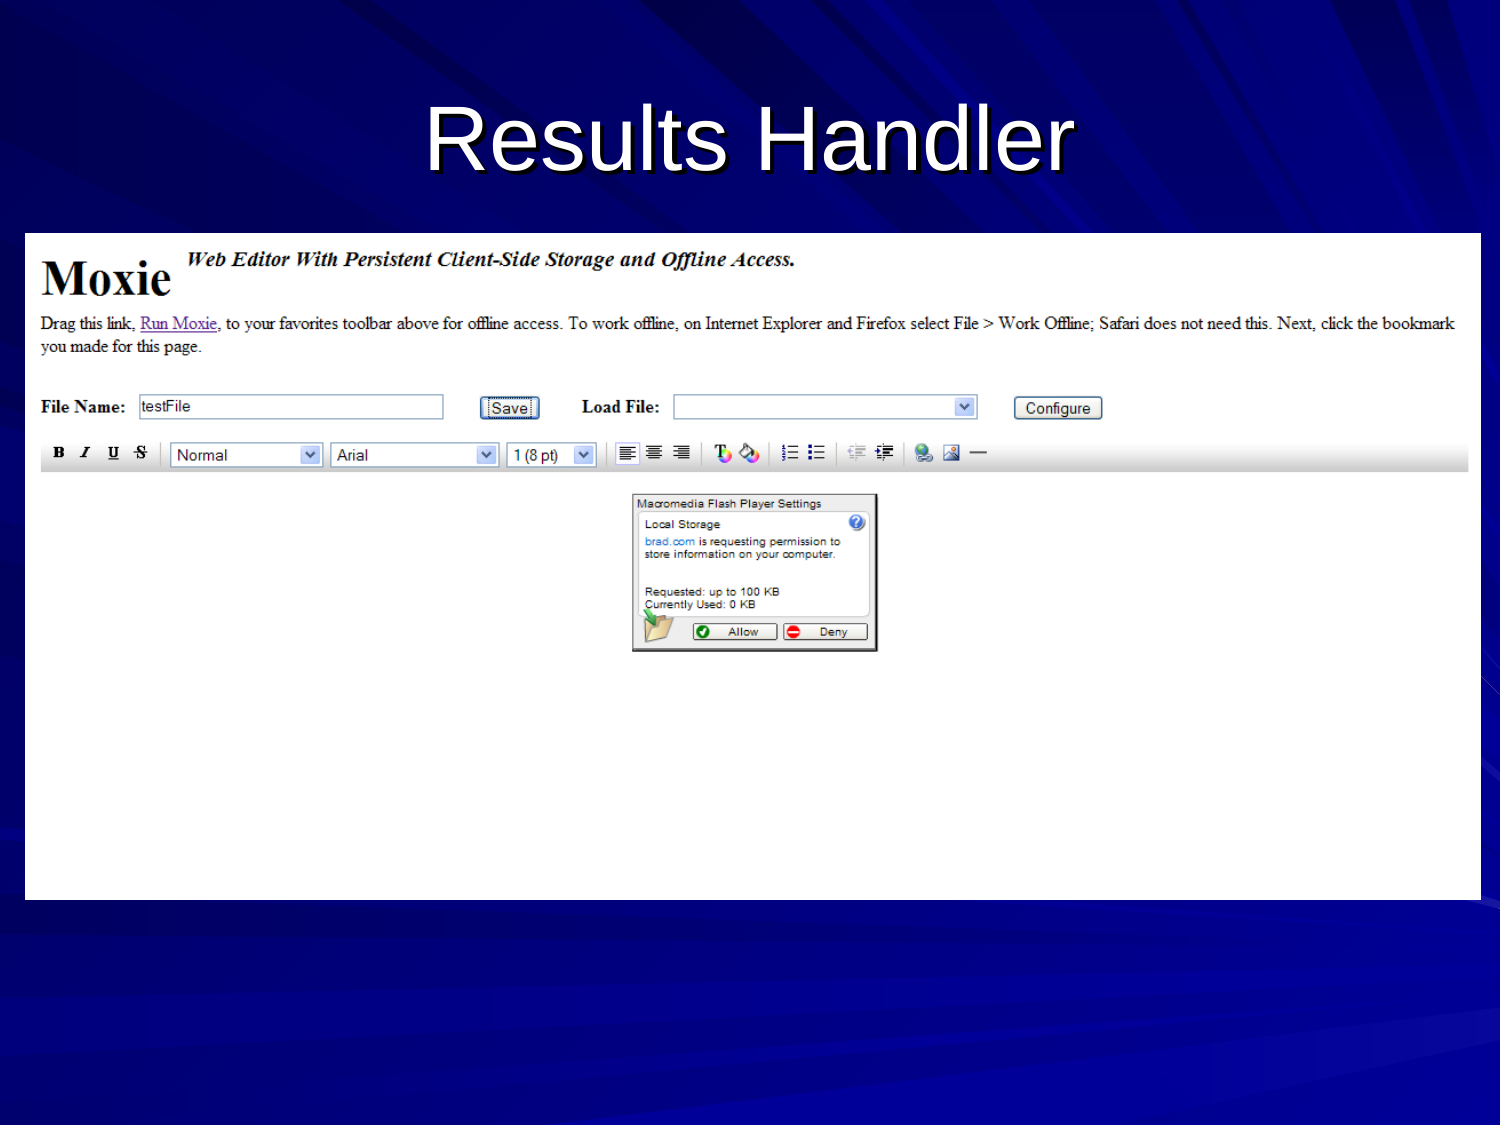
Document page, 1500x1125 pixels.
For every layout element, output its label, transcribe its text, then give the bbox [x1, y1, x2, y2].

title Results Handler [75, 51, 1425, 226]
picture [25, 233, 1481, 901]
